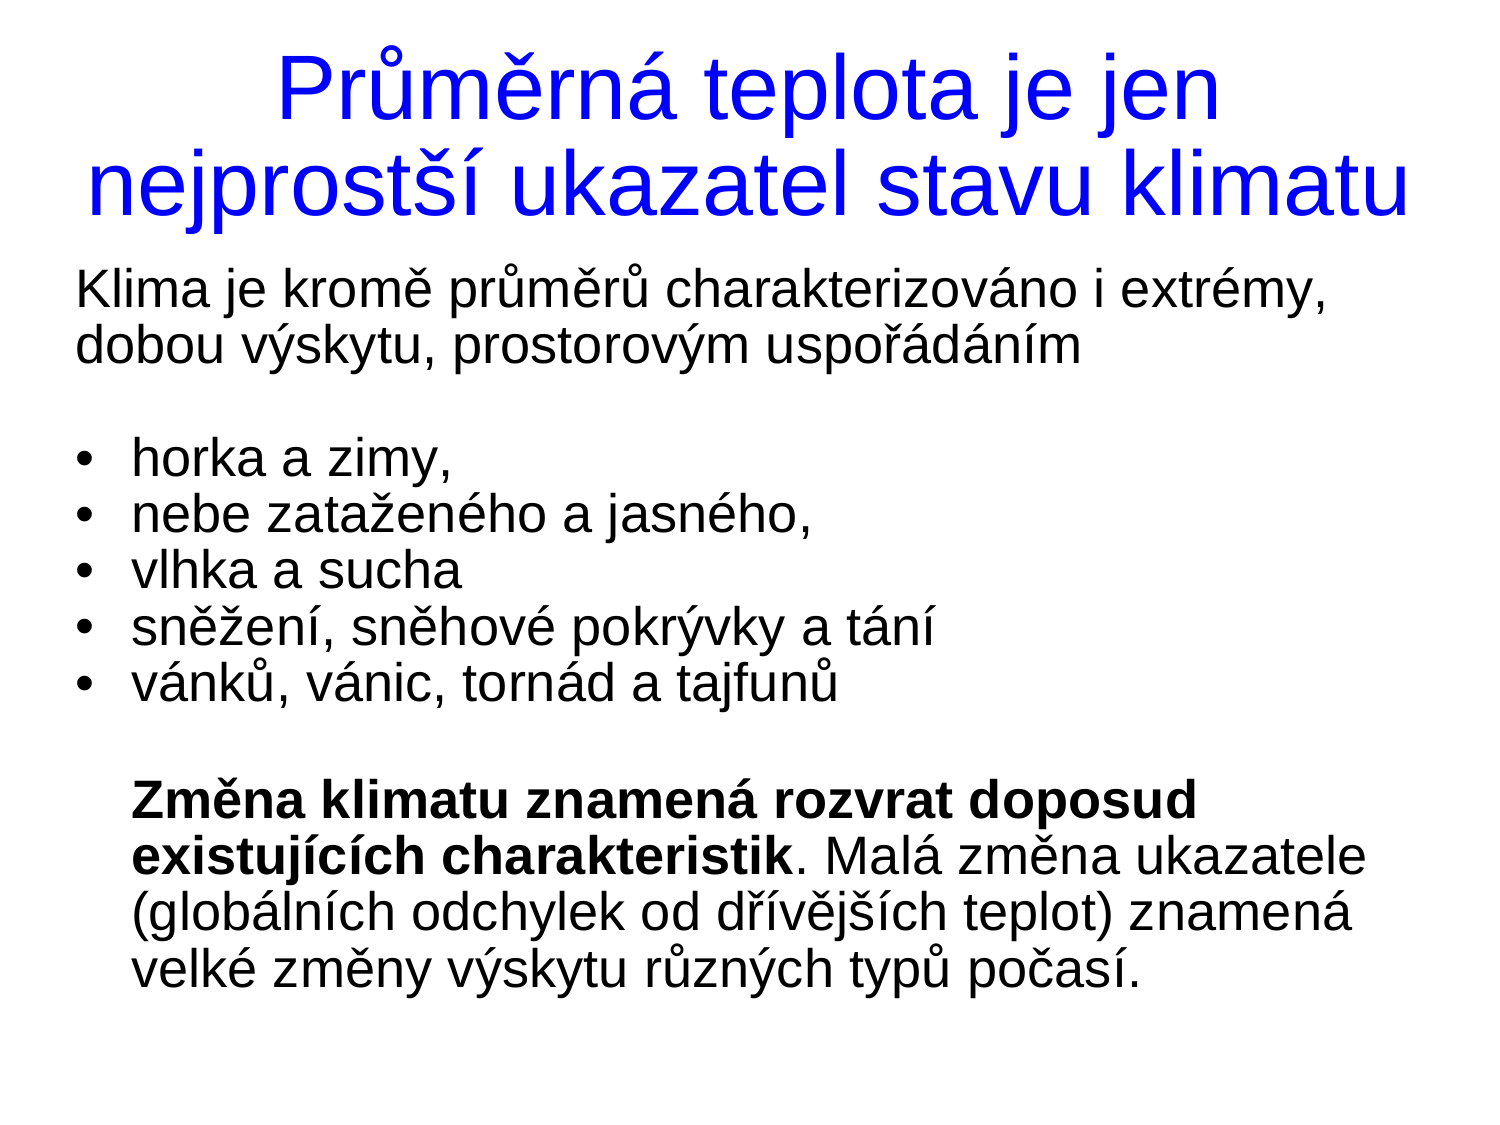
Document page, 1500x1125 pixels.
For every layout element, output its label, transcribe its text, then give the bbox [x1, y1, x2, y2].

title Průměrná teplota je jen nejprostší ukazatel stavu klimatu [75, 21, 1425, 257]
list Klima je kromě průměrů charakterizováno i extrémy, dobou výskytu, prostorovým uspořádáním horka a zimy, nebe zataženého a jasného, vlhka a sucha sněžení, sněhové pokrývky a tání vánků, vánic, tornád a tajfunů Změna klimatu znamená rozvrat doposud existujících charakteristik. Malá změna ukazatele (globálních odchylek od dřívějších teplot) znamená velké změny výskytu různých typů počasí. [75, 262, 1425, 1006]
